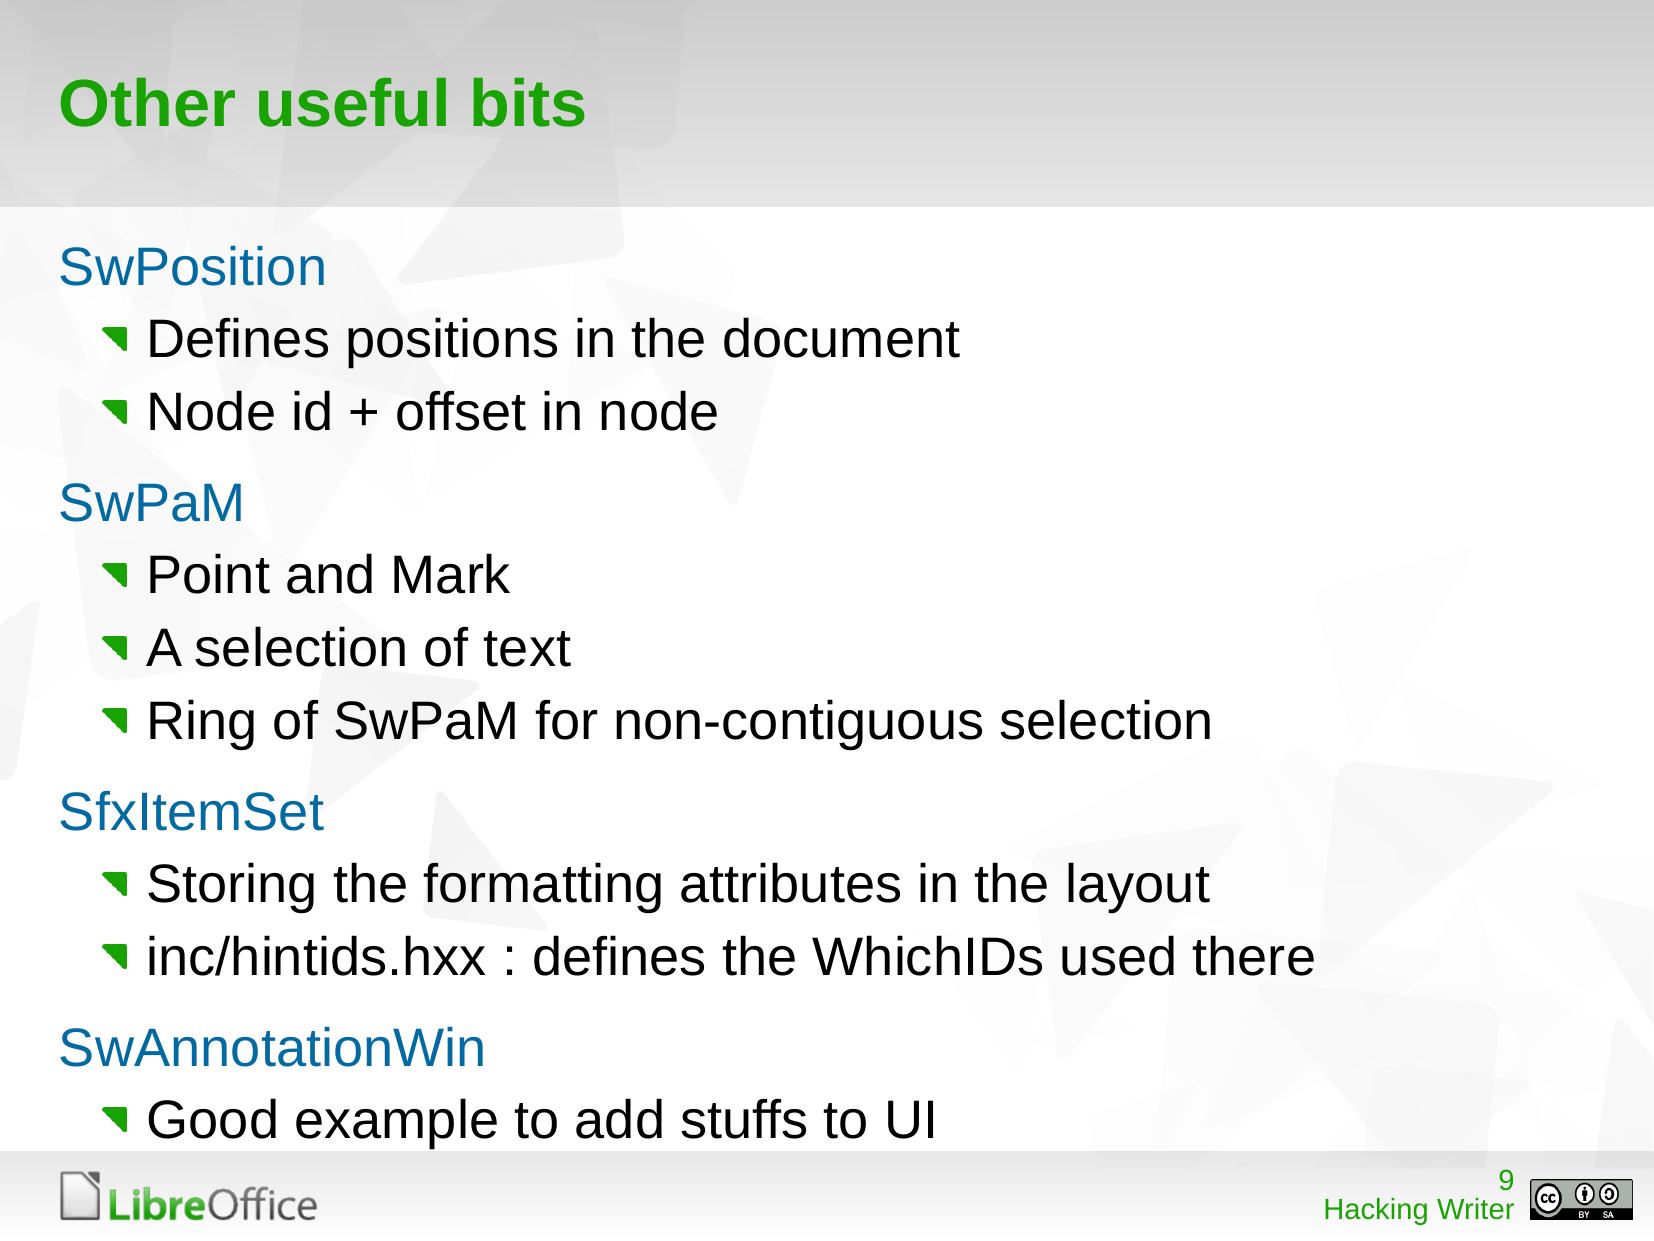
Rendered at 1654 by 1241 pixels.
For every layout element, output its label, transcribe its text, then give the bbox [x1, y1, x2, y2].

picture [915, 548, 1654, 1169]
picture [1530, 1179, 1633, 1220]
list SwPosition Defines positions in the document Node id + offset in node SwPaM Point and Mark A selection of text Ring of SwPaM for non-contiguous selection SfxItemSet Storing the formatting attributes in the layout inc/hintids.hxx : defines the WhichIDs used there SwAnnotationWin Good example to add stuffs to UI [59, 236, 1595, 1151]
picture [41, 1152, 337, 1240]
picture [0, 0, 783, 931]
title Other useful bits [59, 29, 1595, 178]
